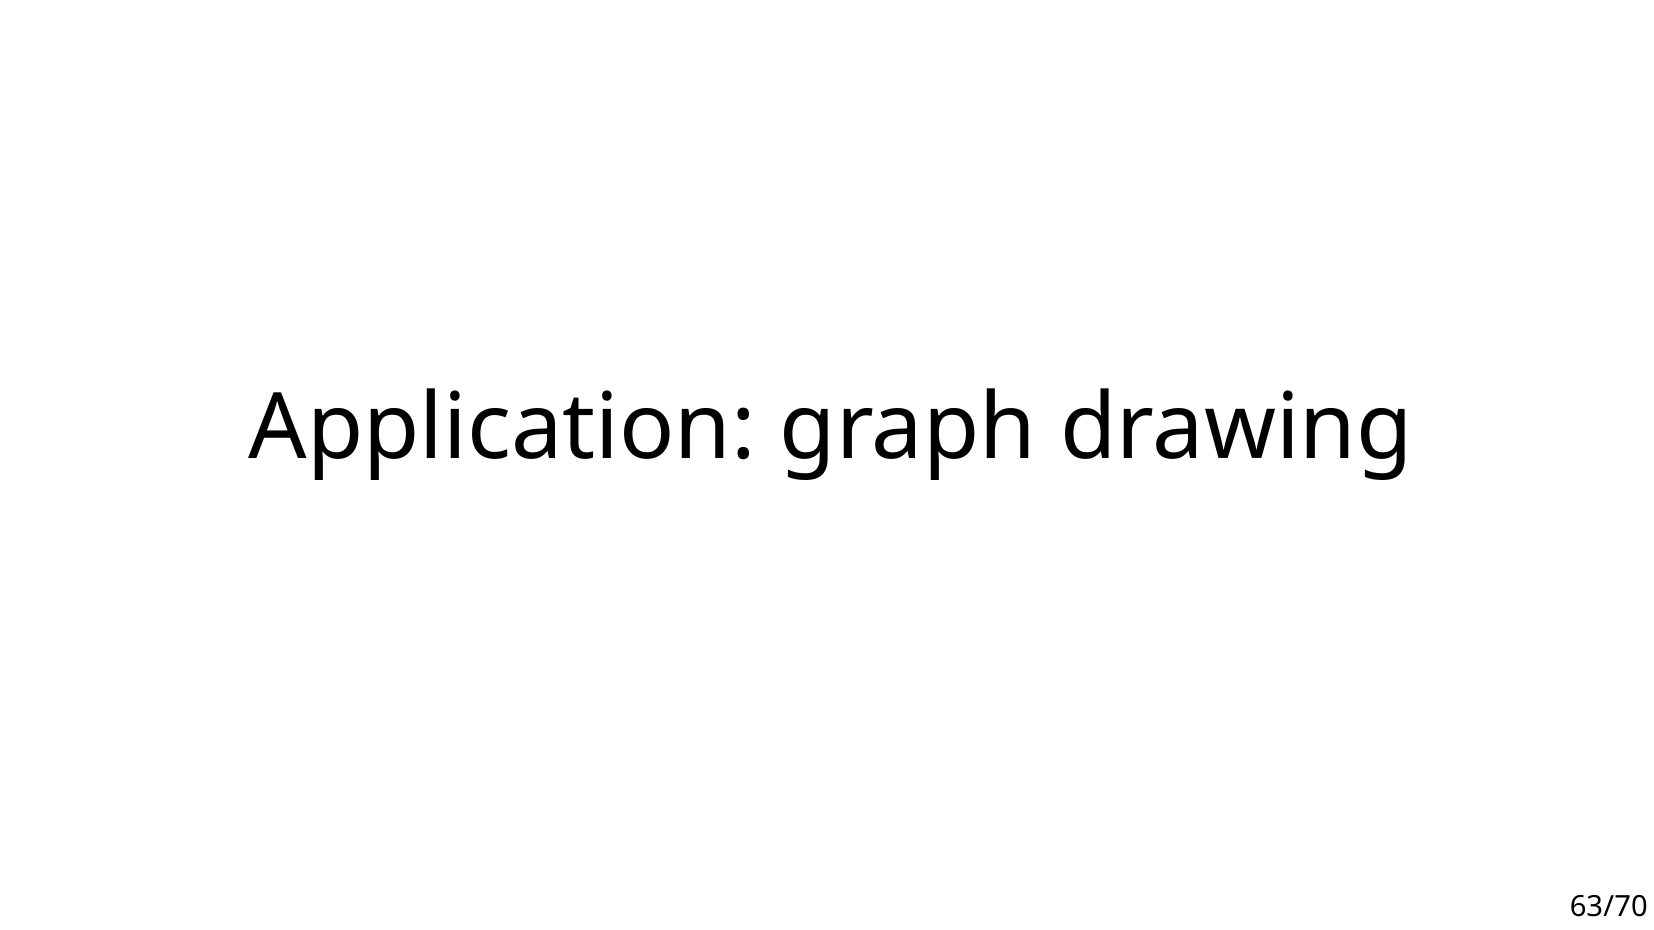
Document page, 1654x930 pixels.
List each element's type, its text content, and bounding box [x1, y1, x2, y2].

title Application: graph drawing [87, 344, 1576, 501]
